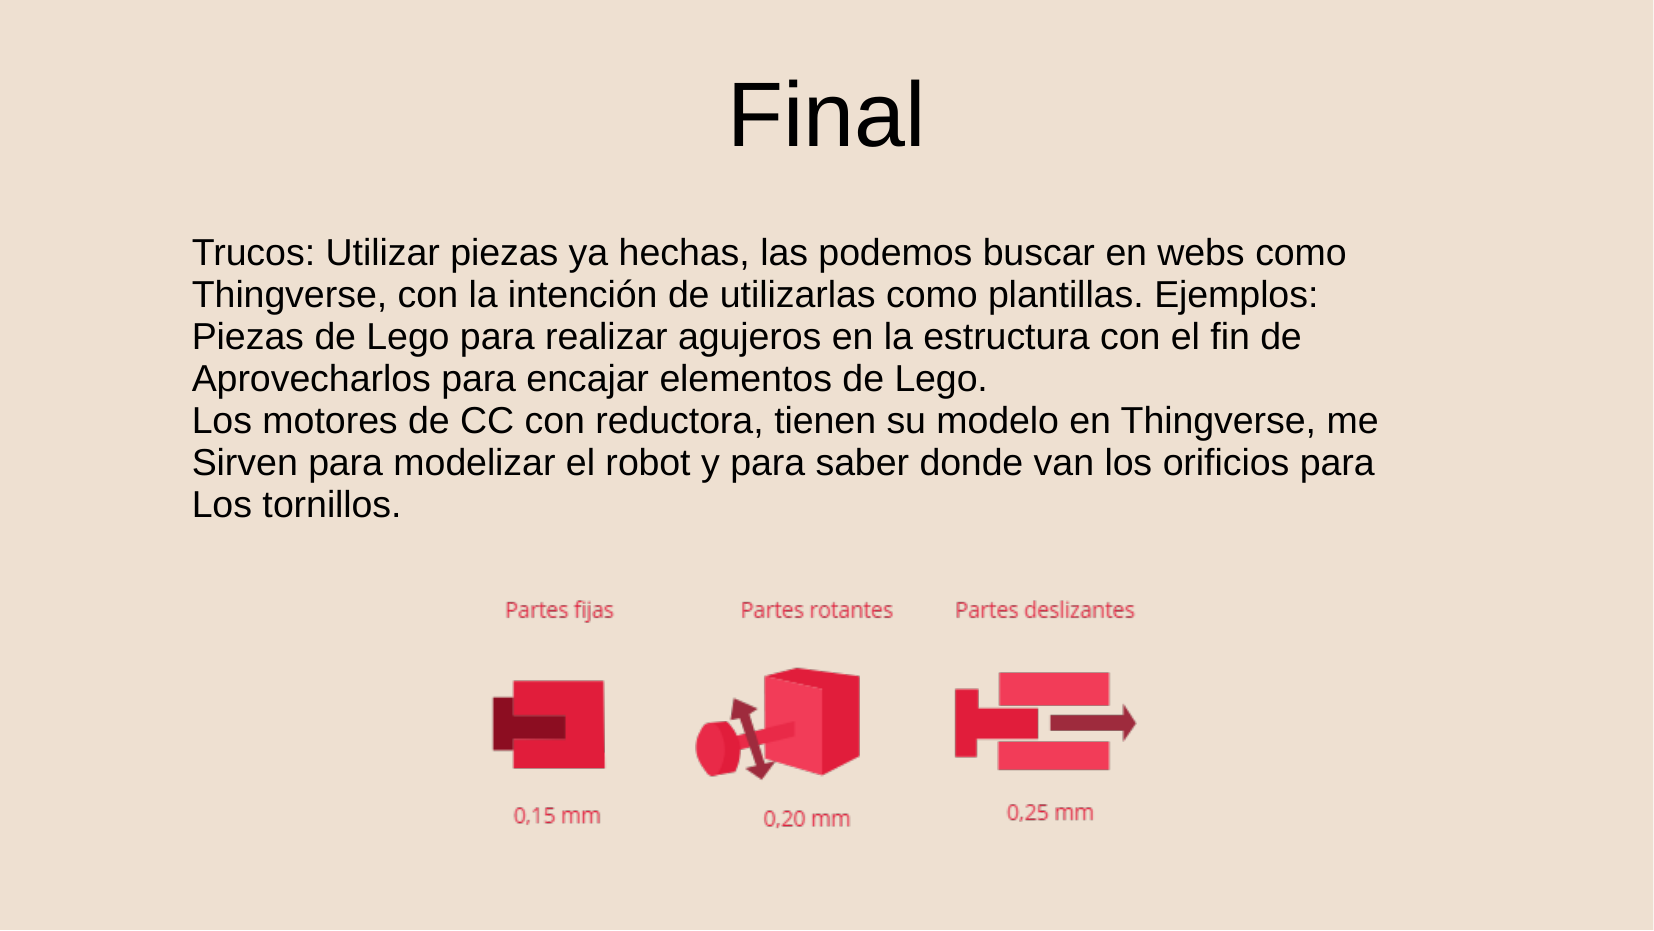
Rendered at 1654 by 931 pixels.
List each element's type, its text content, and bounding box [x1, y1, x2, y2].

title Final [82, 37, 1571, 193]
picture [486, 593, 1176, 858]
text_box Trucos: Utilizar piezas ya hechas, las podemos buscar en webs como Thingverse, con la intención de utilizarlas como plantillas. Ejemplos: Piezas de Lego para realizar agujeros en la estructura con el fin de Aprovecharlos para encajar elementos de Lego. Los motores de CC con reductora, tienen su modelo en Thingverse, me Sirven para modelizar el robot y para saber donde van los orificios para Los tornillos. [177, 224, 1395, 534]
